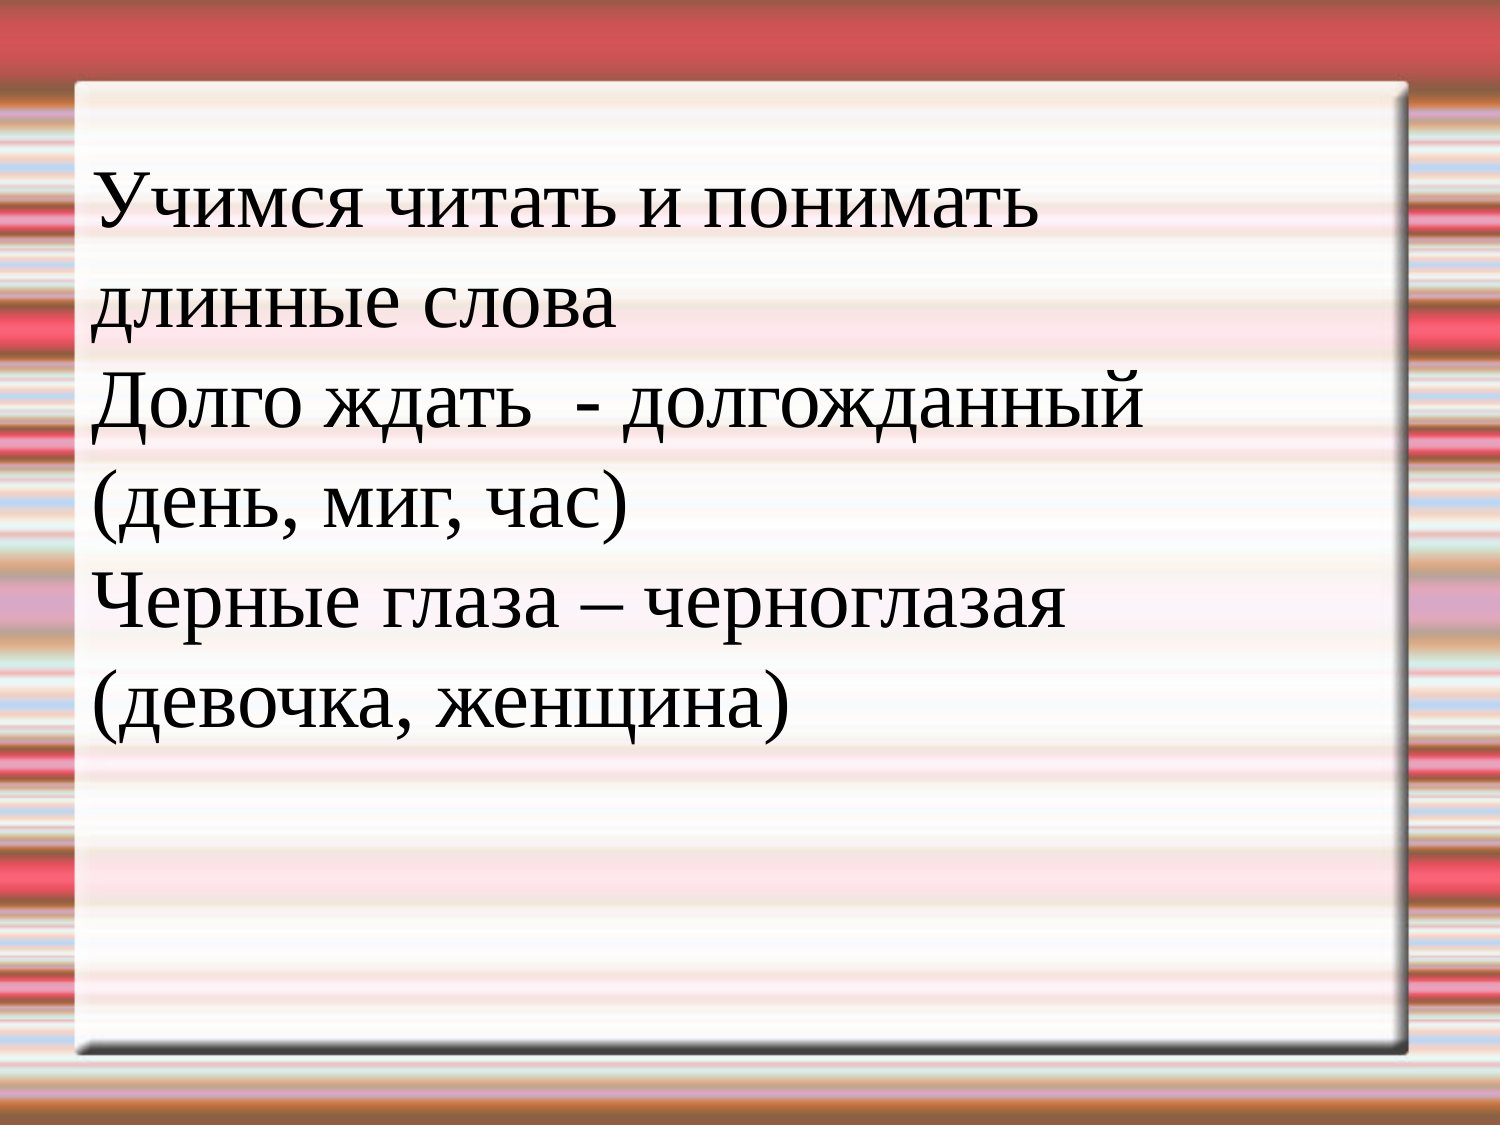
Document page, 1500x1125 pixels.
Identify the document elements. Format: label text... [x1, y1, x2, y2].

text_box Учимся читать и понимать длинные слова Долго ждать - долгожданный (день, миг, час) Черные глаза – черноглазая (девочка, женщина) [77, 137, 1352, 752]
